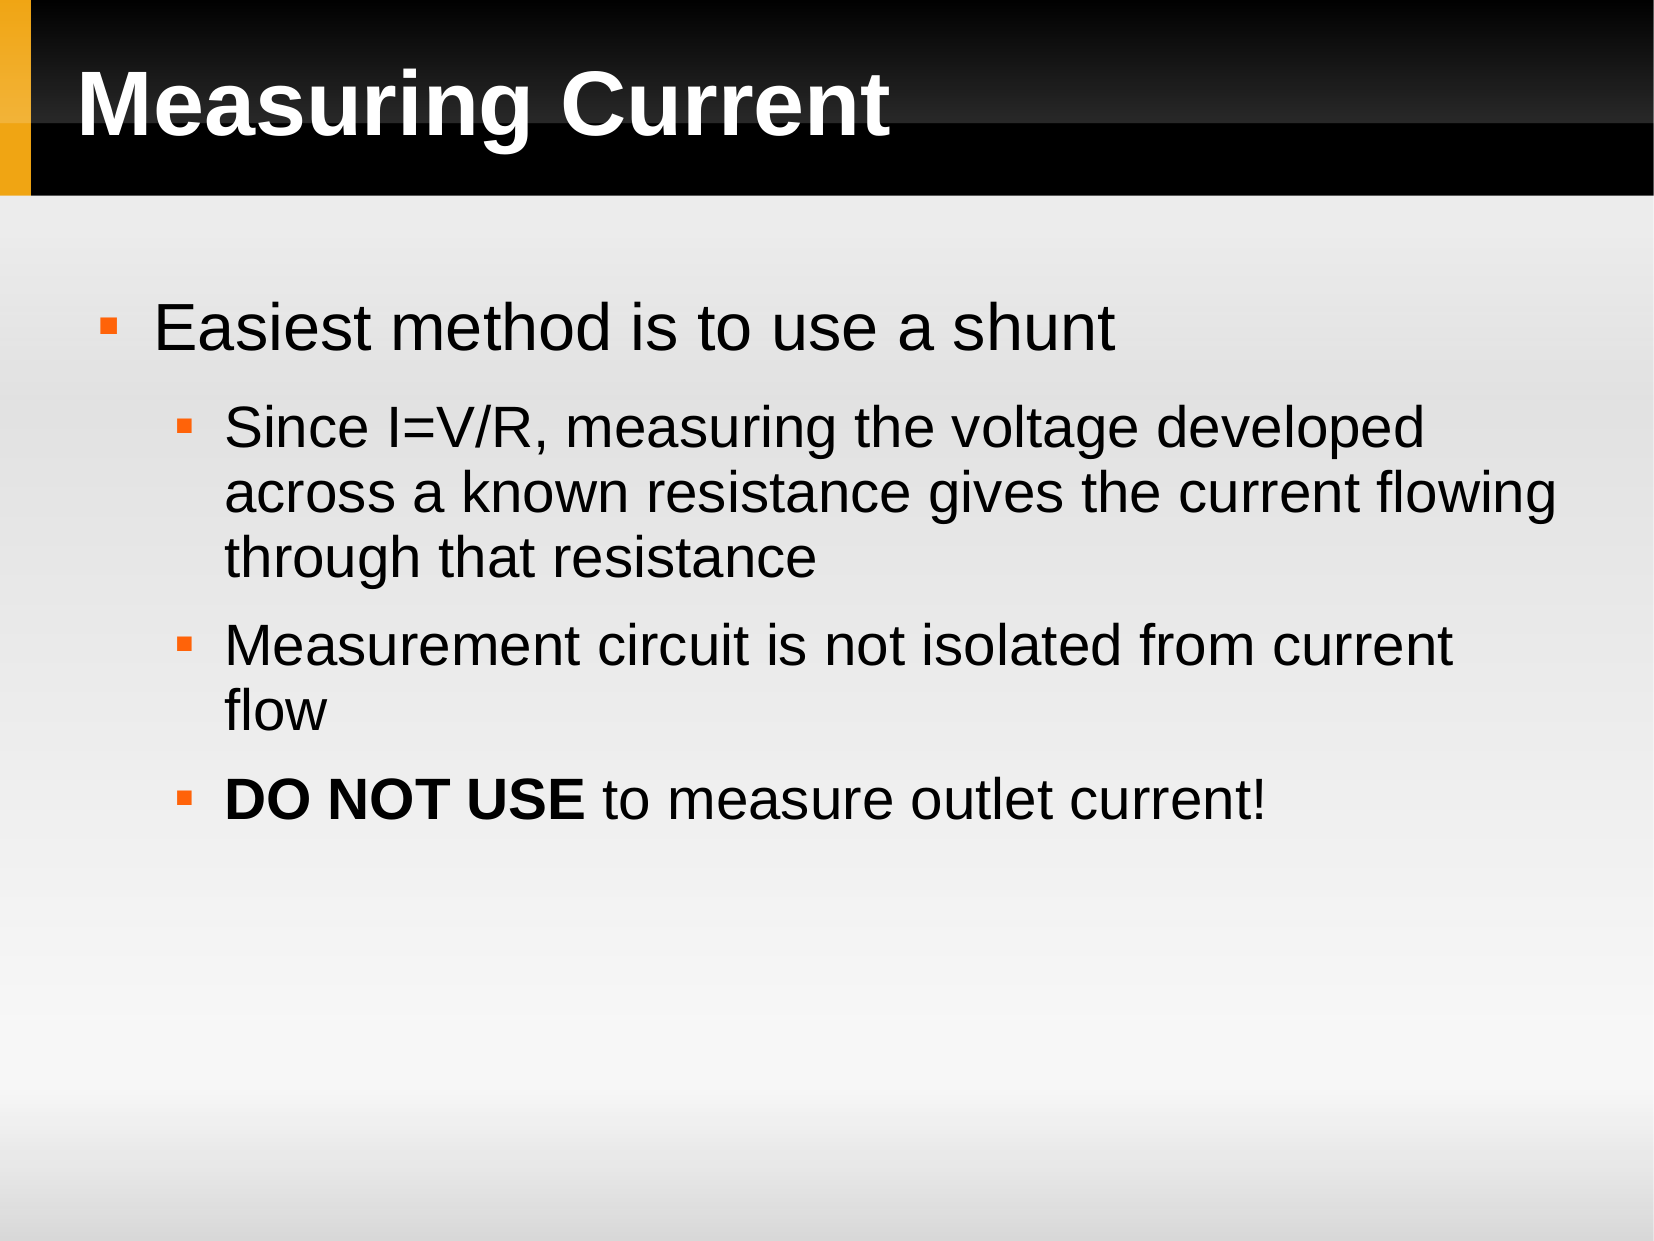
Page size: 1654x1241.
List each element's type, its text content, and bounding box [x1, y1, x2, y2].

list Easiest method is to use a shunt Since I=V/R, measuring the voltage developed across a known resistance gives the current flowing through that resistance Measurement circuit is not isolated from current flow DO NOT USE to measure outlet current! [82, 290, 1571, 1094]
picture [0, 0, 1654, 1241]
title Measuring Current [76, 7, 1565, 200]
